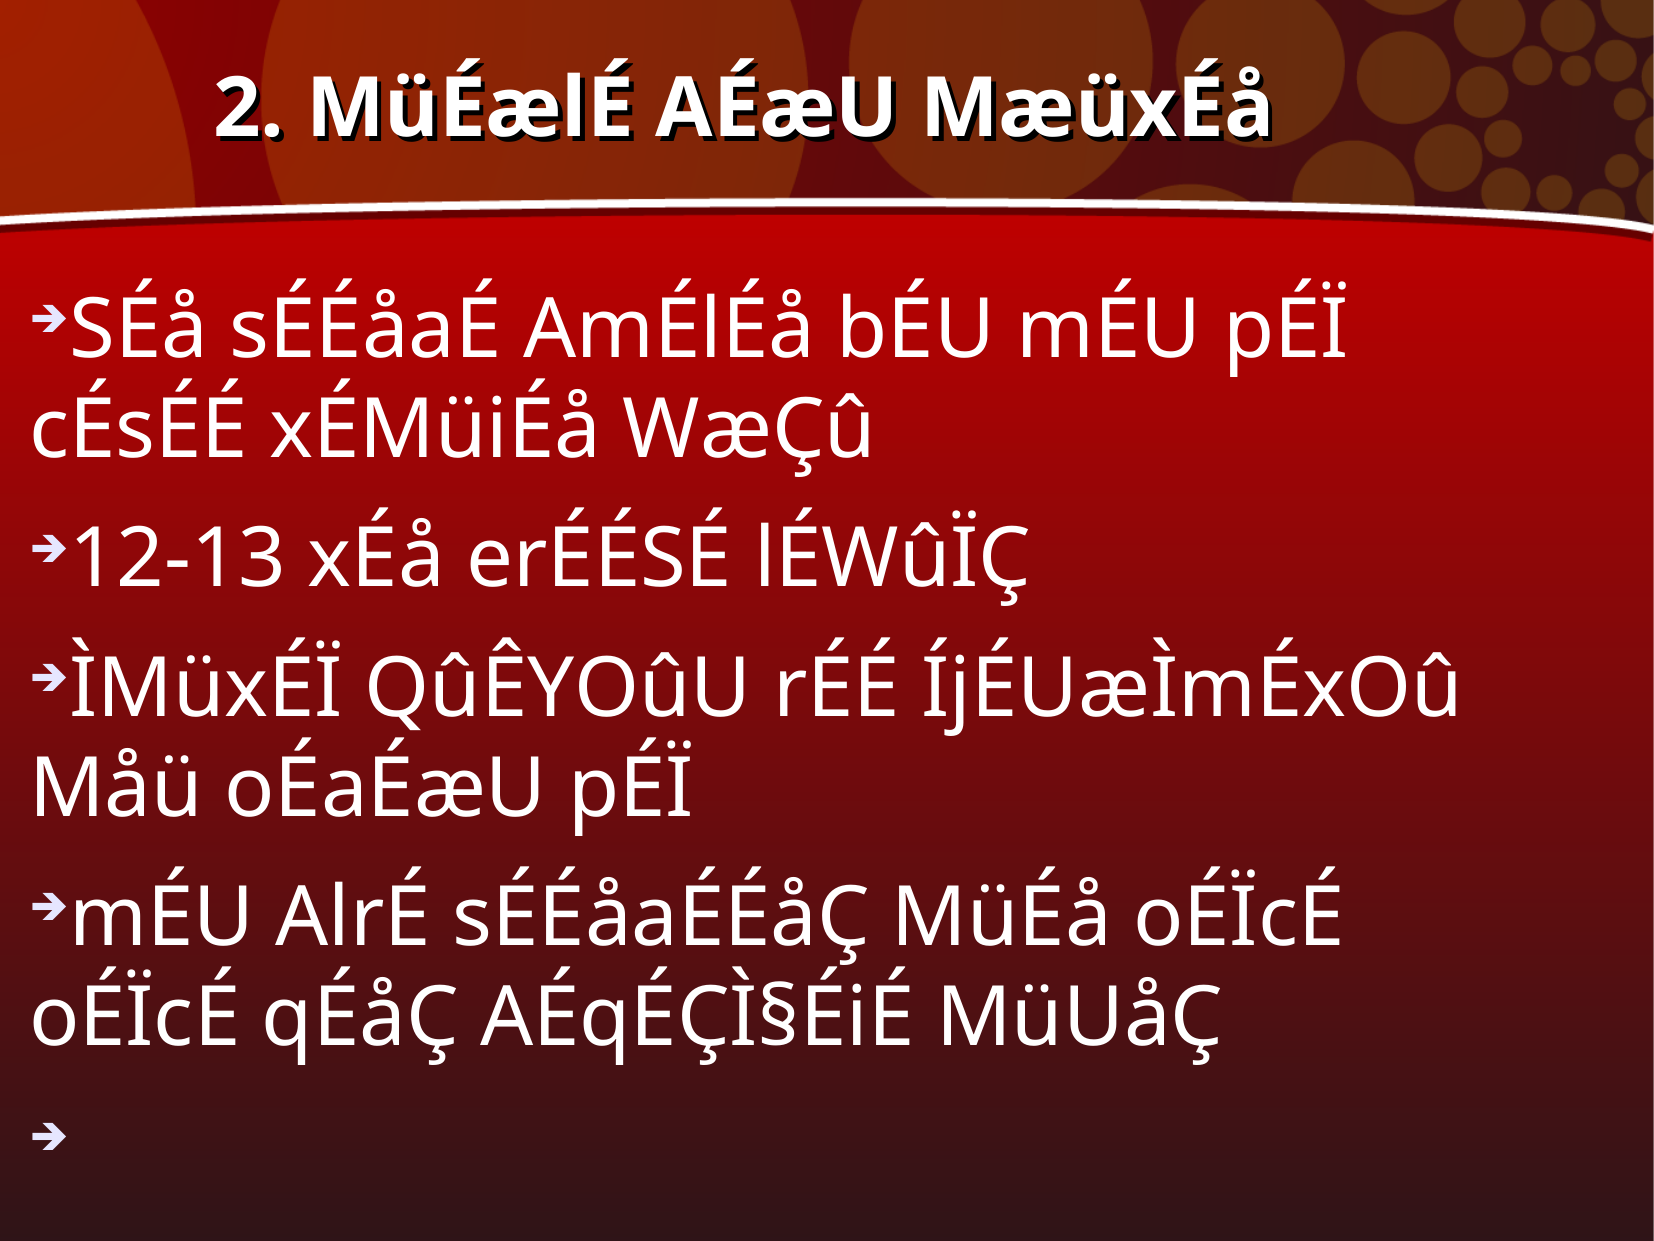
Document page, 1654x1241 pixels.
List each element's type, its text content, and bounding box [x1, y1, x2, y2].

title 2. MüÉælÉ AÉæU MæüxÉå [0, 7, 1489, 200]
list SÉå sÉÉåaÉ AmÉlÉå bÉU mÉU pÉÏ cÉsÉÉ xÉMüiÉå WæÇû 12-13 xÉå erÉÉSÉ lÉWûÏÇ ÌMüxÉÏ QûÊYOûU rÉÉ ÍjÉUæÌmÉxOû Måü oÉaÉæU pÉÏ mÉU AlrÉ sÉÉåaÉÉåÇ MüÉå oÉÏcÉ oÉÏcÉ qÉåÇ AÉqÉÇÌ§ÉiÉ MüUåÇ [29, 274, 1518, 1090]
